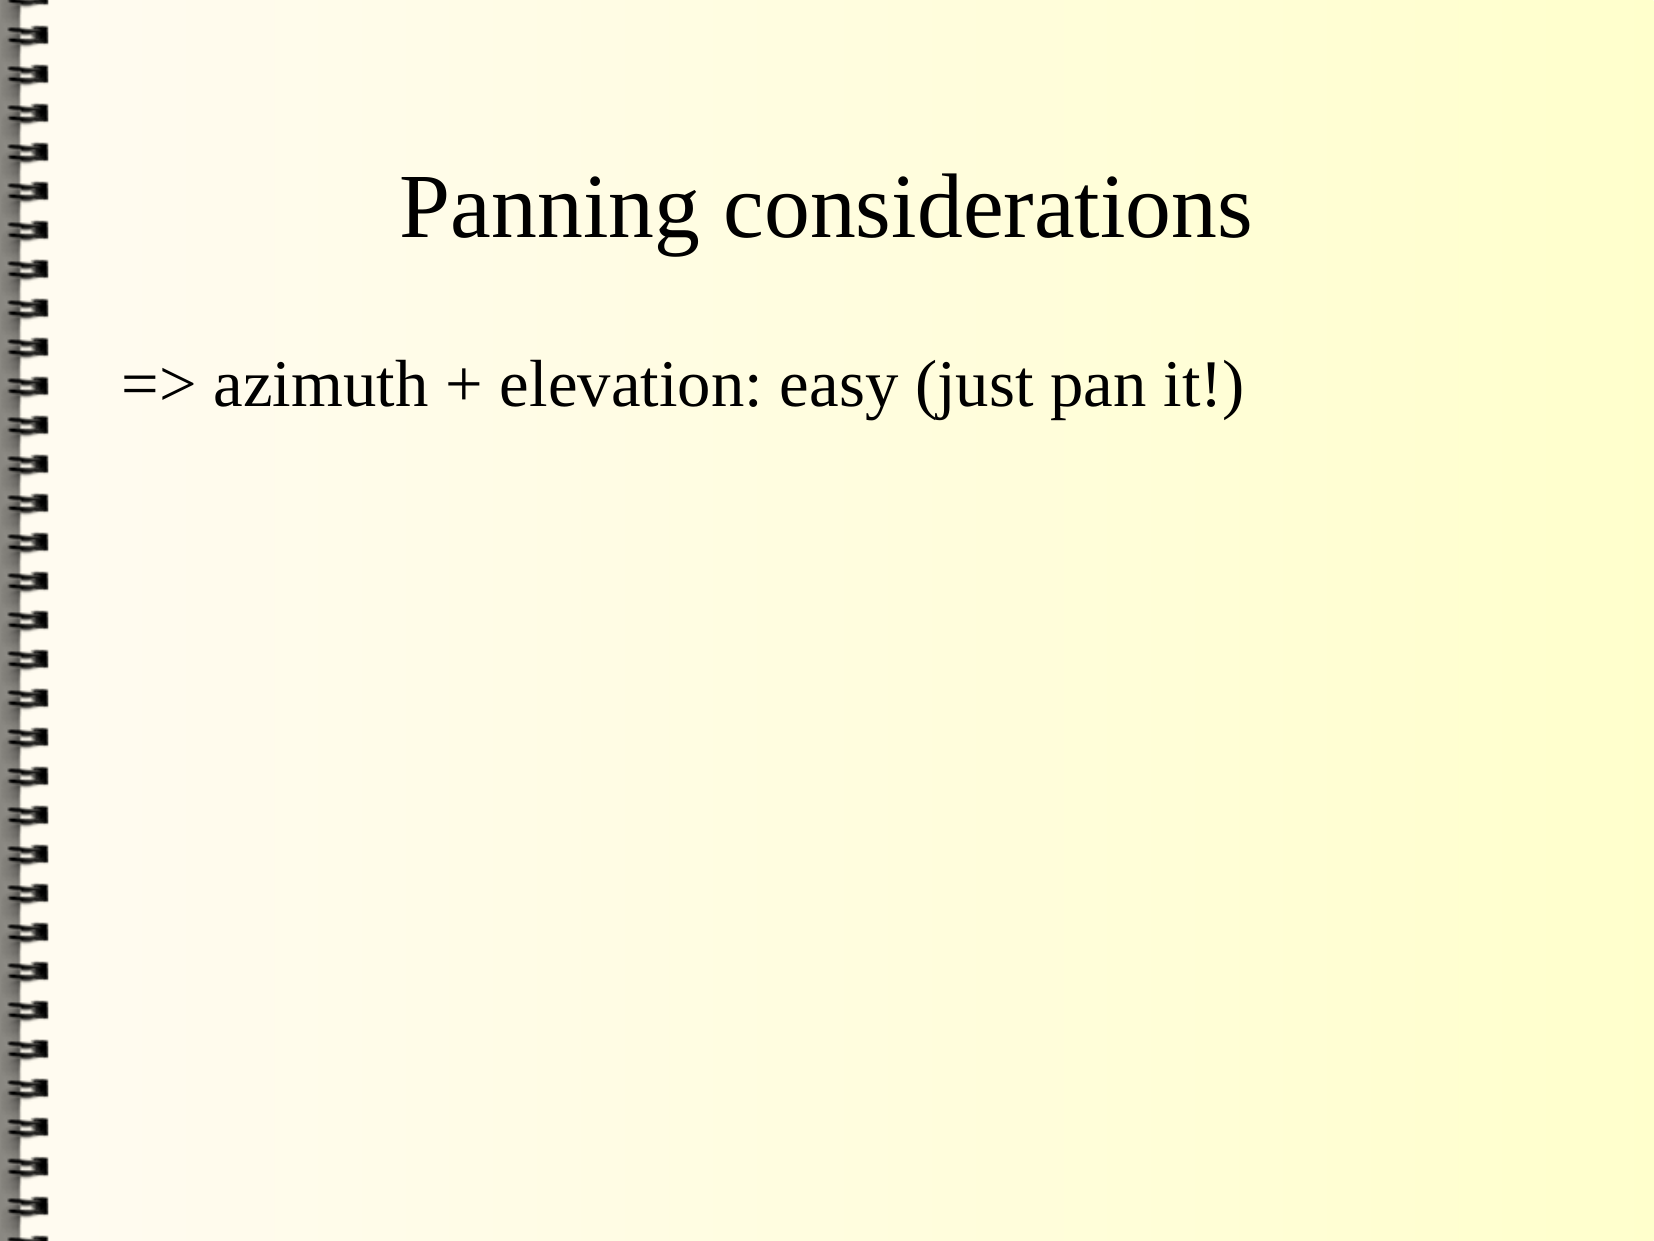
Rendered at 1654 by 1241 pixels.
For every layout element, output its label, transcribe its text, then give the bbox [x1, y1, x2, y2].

picture [0, 0, 1654, 1241]
title Panning considerations [121, 110, 1534, 303]
subtitle => azimuth + elevation: easy (just pan it!) [121, 346, 1534, 1162]
